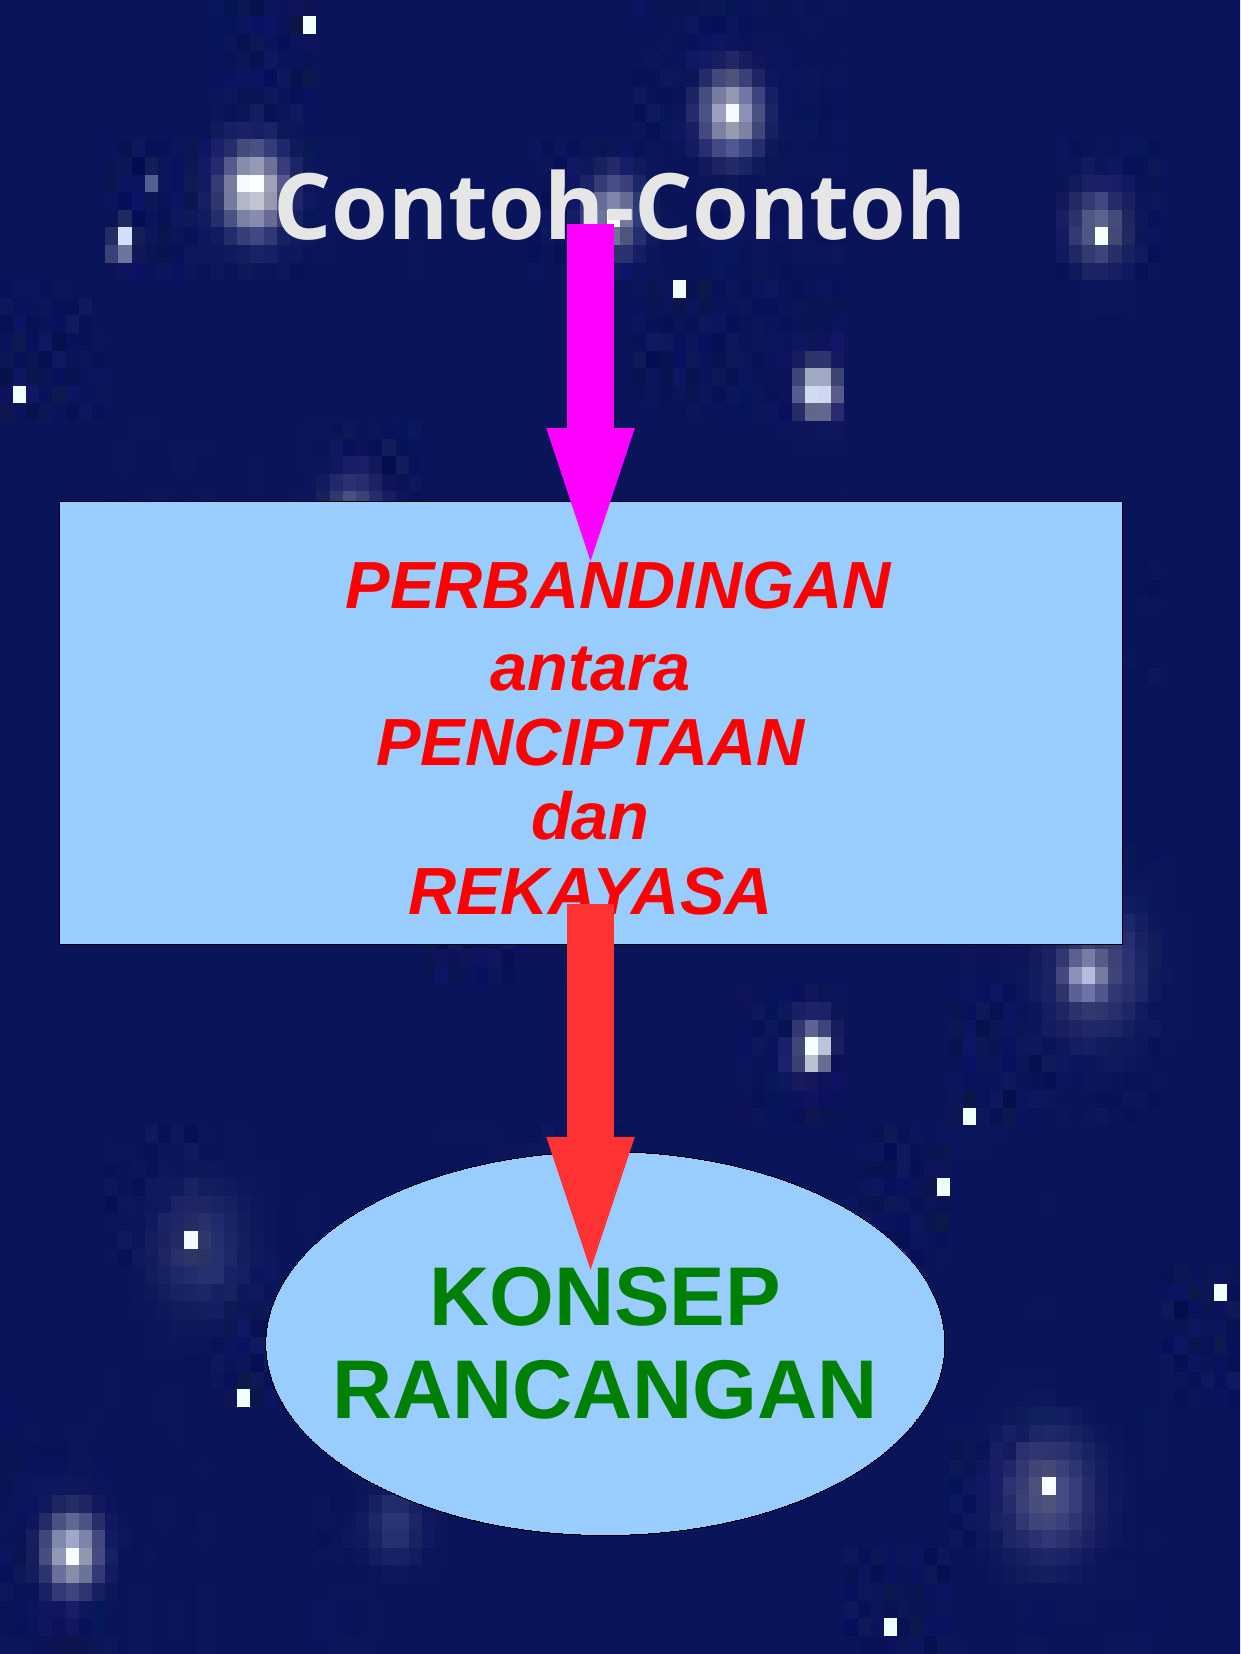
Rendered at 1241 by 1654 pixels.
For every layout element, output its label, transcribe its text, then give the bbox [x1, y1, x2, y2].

text_box PERBANDINGAN antara PENCIPTAAN dan REKAYASA [59, 501, 1123, 945]
title Contoh-Contoh [62, 73, 1179, 335]
picture [0, 0, 1241, 1654]
text_box KONSEP RANCANGAN [265, 1152, 945, 1536]
